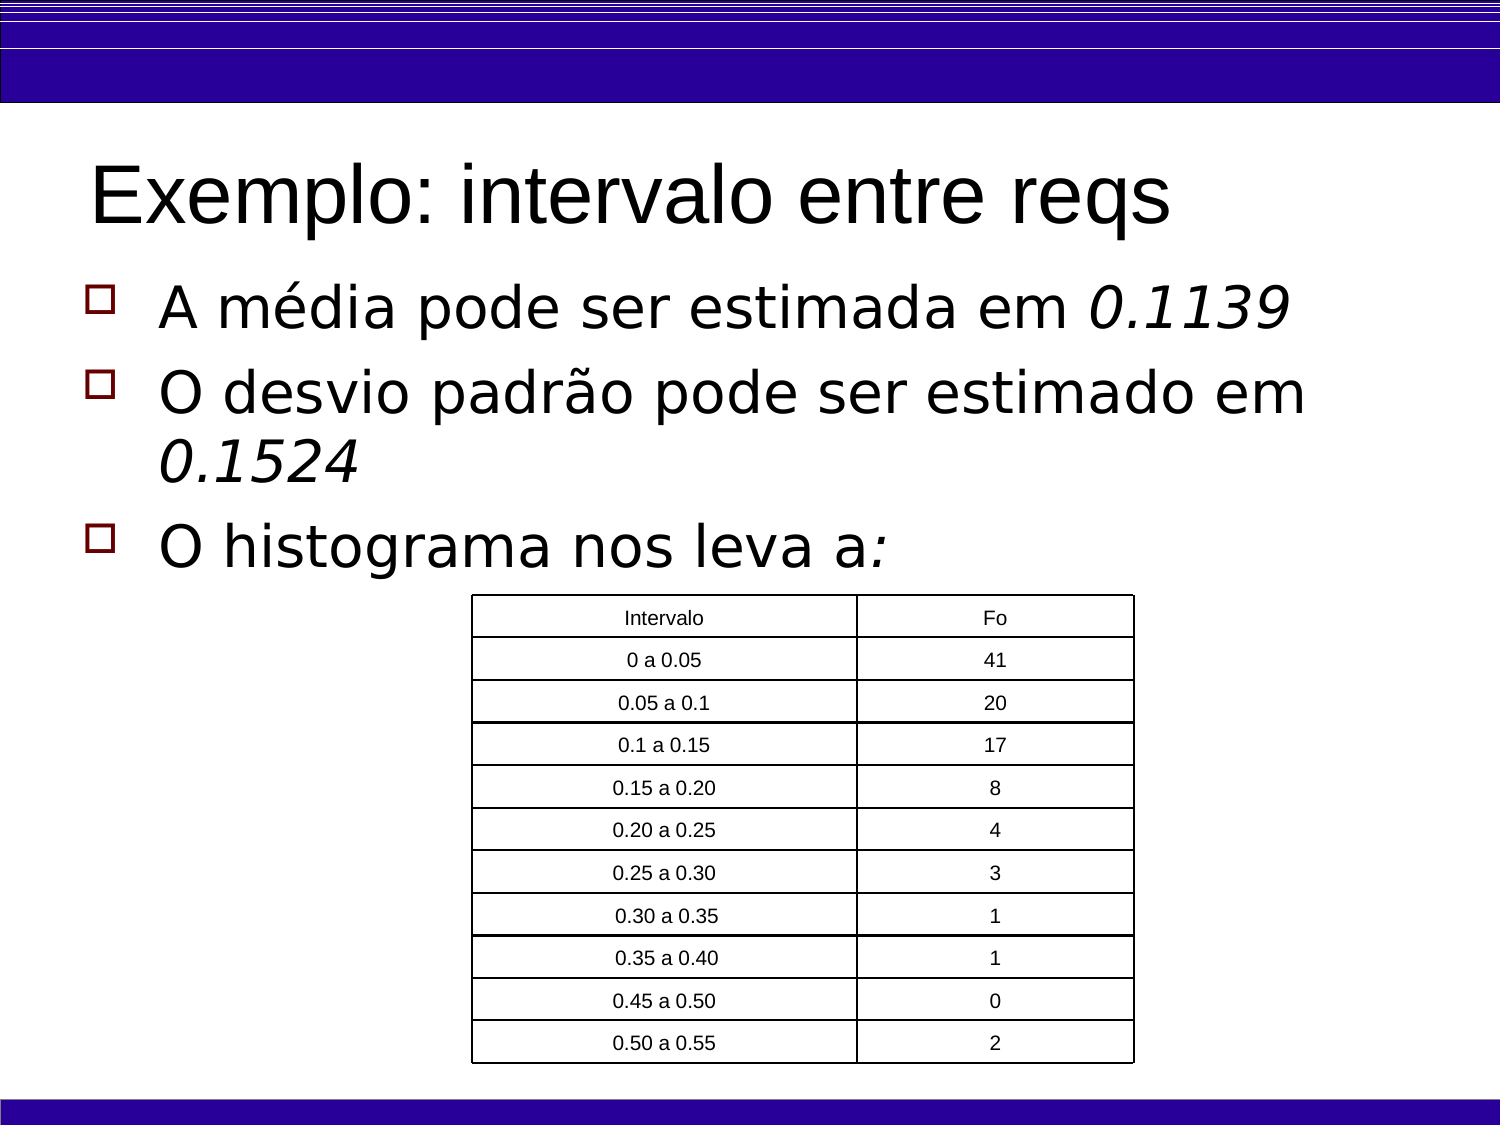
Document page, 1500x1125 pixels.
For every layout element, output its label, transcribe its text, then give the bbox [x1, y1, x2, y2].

text_box 8 [858, 766, 1133, 807]
text_box 3 [858, 851, 1133, 892]
text_box 20 [858, 681, 1133, 721]
text_box Fo [858, 596, 1133, 636]
title Exemplo: intervalo entre reqs [75, 87, 1426, 249]
text_box 0 a 0.05 [473, 638, 856, 679]
text_box 0.25 a 0.30 [473, 851, 856, 892]
text_box 0.15 a 0.20 [473, 766, 856, 807]
text_box 4 [858, 809, 1133, 849]
text_box 1 [858, 894, 1133, 934]
text_box 0.05 a 0.1 [473, 681, 856, 721]
text_box 0.20 a 0.25 [473, 809, 856, 849]
text_box 41 [858, 638, 1133, 679]
text_box 0.35 a 0.40 [473, 937, 856, 977]
text_box 1 [858, 937, 1133, 977]
text_box 17 [858, 724, 1133, 764]
text_box 0.1 a 0.15 [473, 724, 856, 764]
text_box 2 [858, 1021, 1133, 1062]
text_box 0 [858, 979, 1133, 1019]
text_box Intervalo [473, 596, 856, 636]
text_box 0.30 a 0.35 [473, 894, 856, 934]
list A média pode ser estimada em 0.1139 O desvio padrão pode ser estimado em 0.1524 O histograma nos leva a: [67, 262, 1418, 969]
text_box 0.45 a 0.50 [473, 979, 856, 1019]
text_box 0.50 a 0.55 [473, 1021, 856, 1062]
